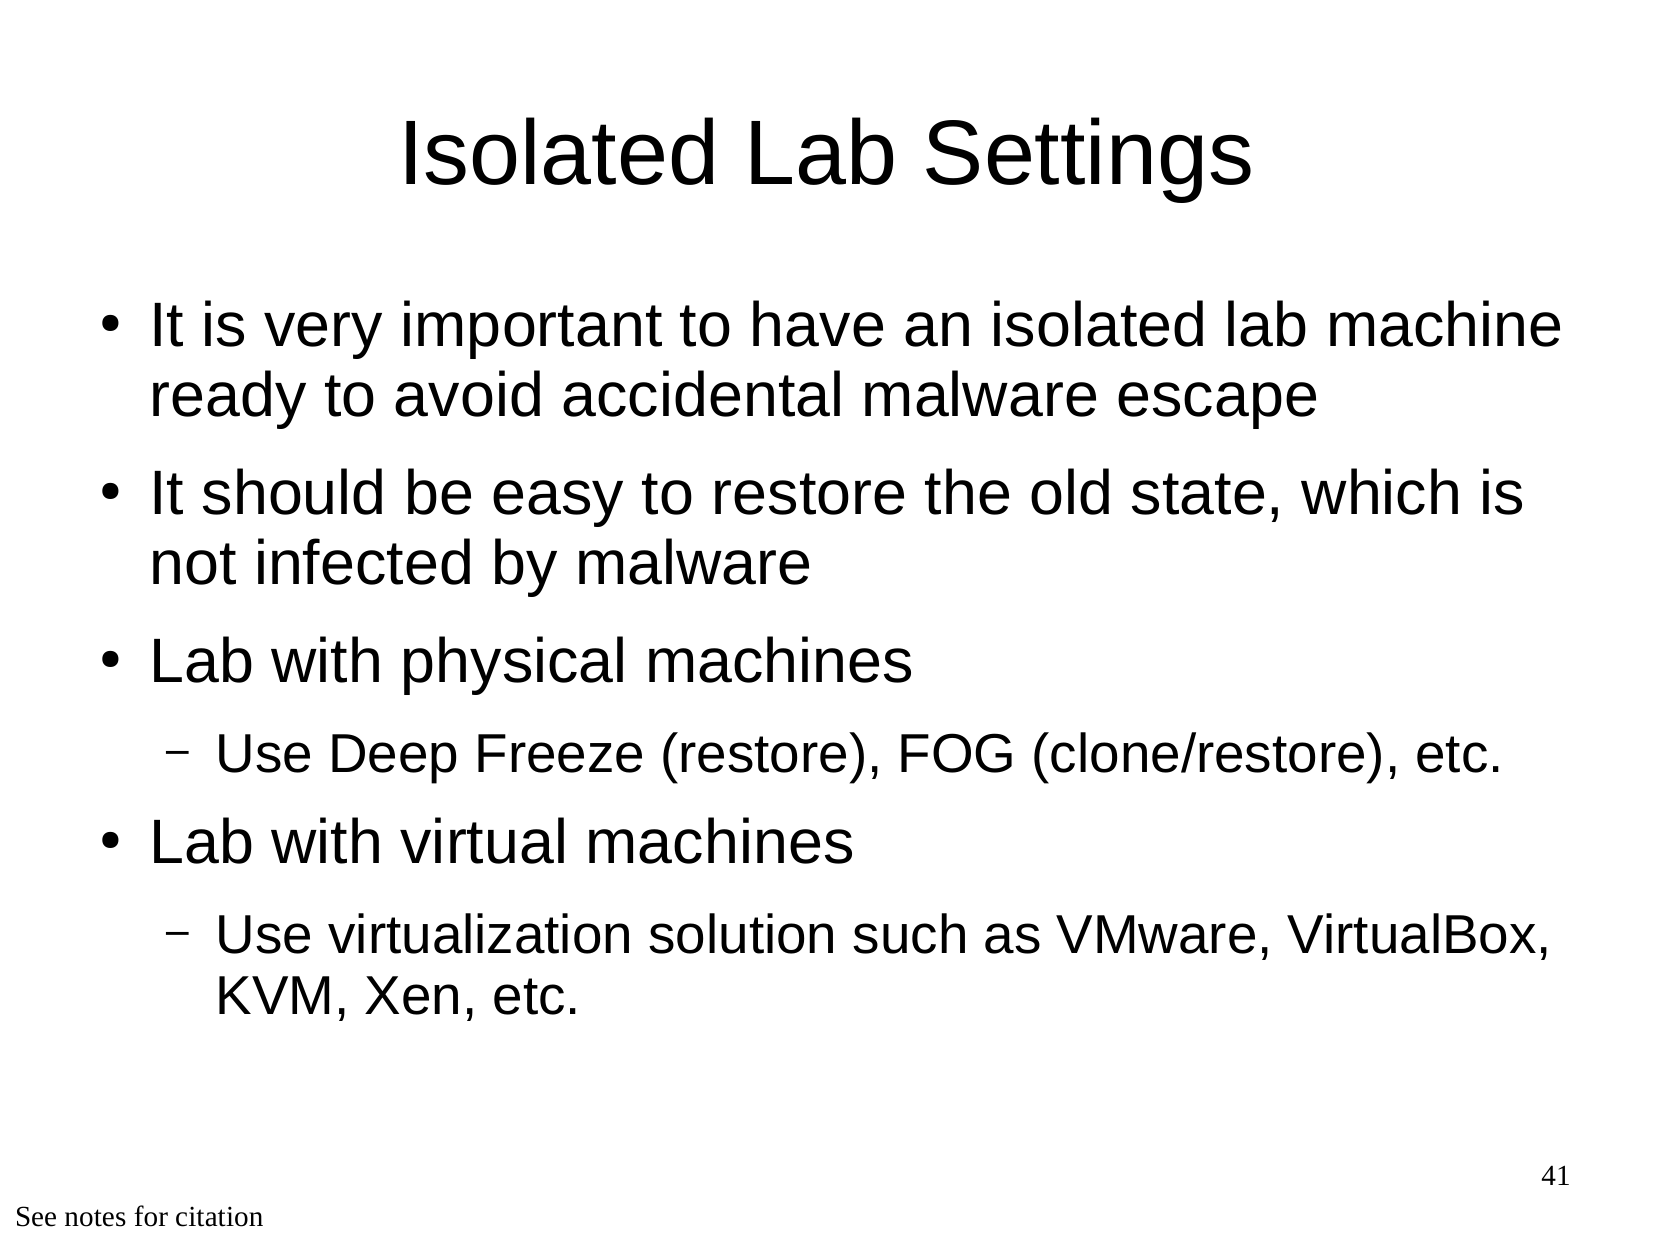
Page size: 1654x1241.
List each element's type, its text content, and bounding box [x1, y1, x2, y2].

list It is very important to have an isolated lab machine ready to avoid accidental malware escape It should be easy to restore the old state, which is not infected by malware Lab with physical machines Use Deep Freeze (restore), FOG (clone/restore), etc. Lab with virtual machines Use virtualization solution such as VMware, VirtualBox, KVM, Xen, etc. [82, 290, 1576, 1126]
title Isolated Lab Settings [82, 49, 1571, 257]
